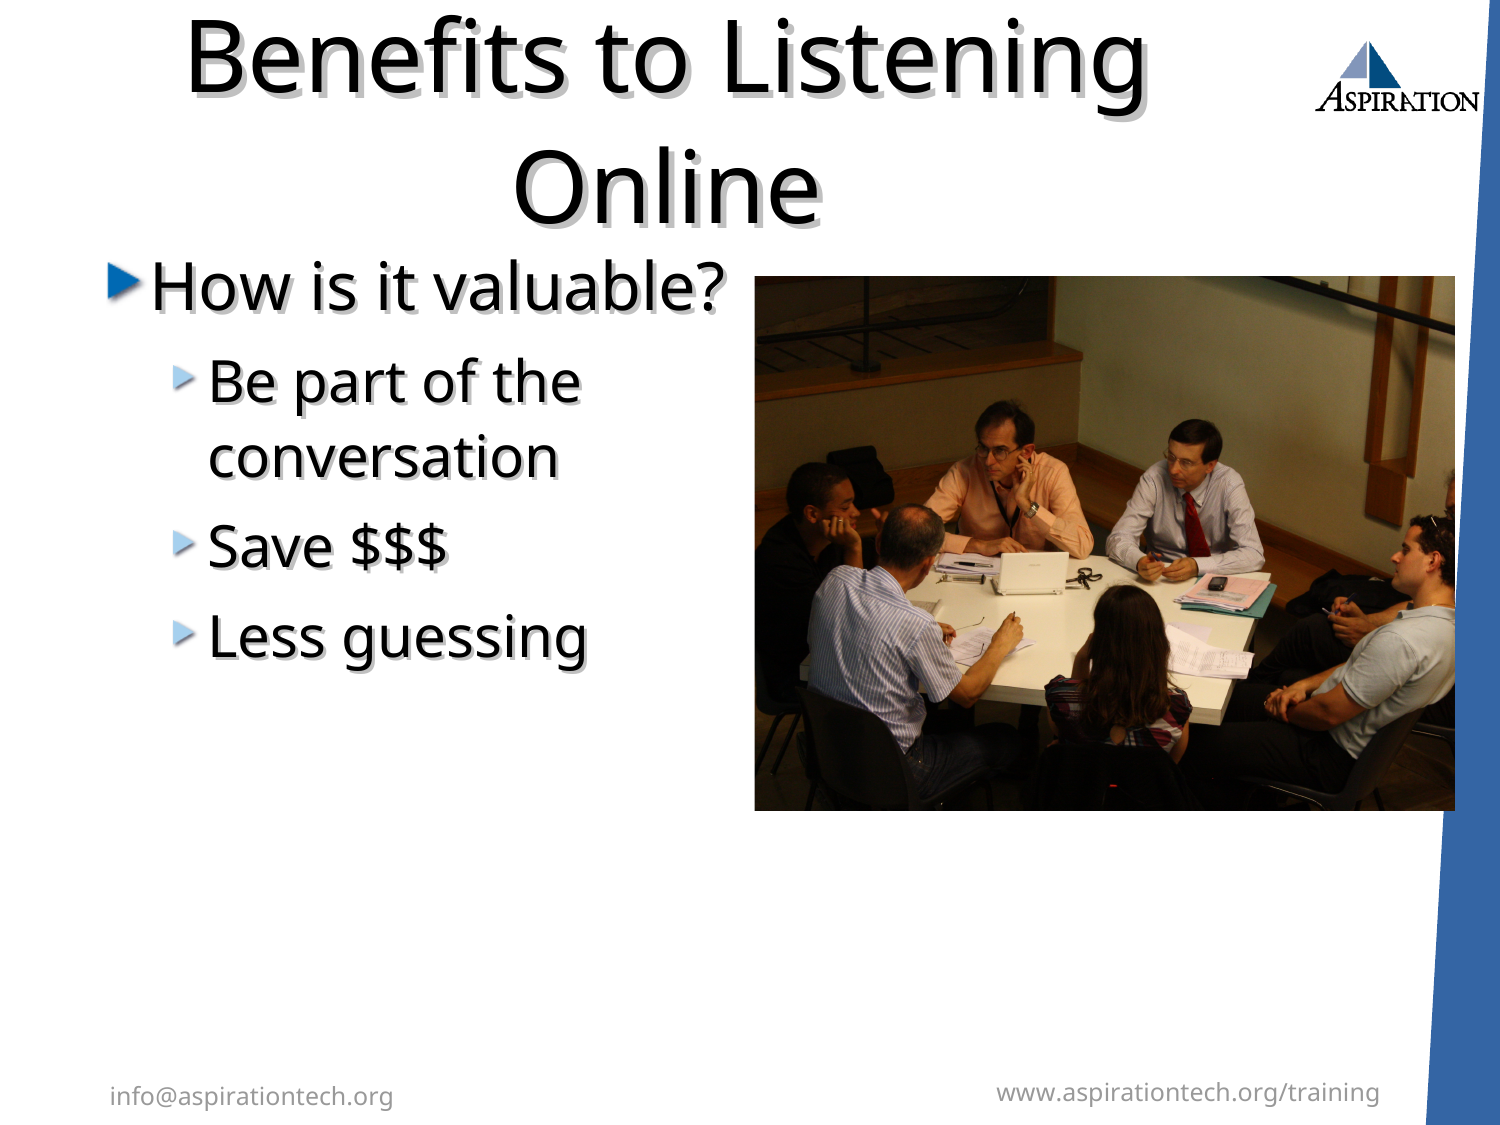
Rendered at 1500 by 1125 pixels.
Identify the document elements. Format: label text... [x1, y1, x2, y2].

picture [754, 276, 1456, 811]
picture [1315, 41, 1480, 120]
title Benefits to Listening Online [49, 19, 1284, 206]
list How is it valuable? Be part of the conversation Save $$$ Less guessing [49, 238, 732, 892]
